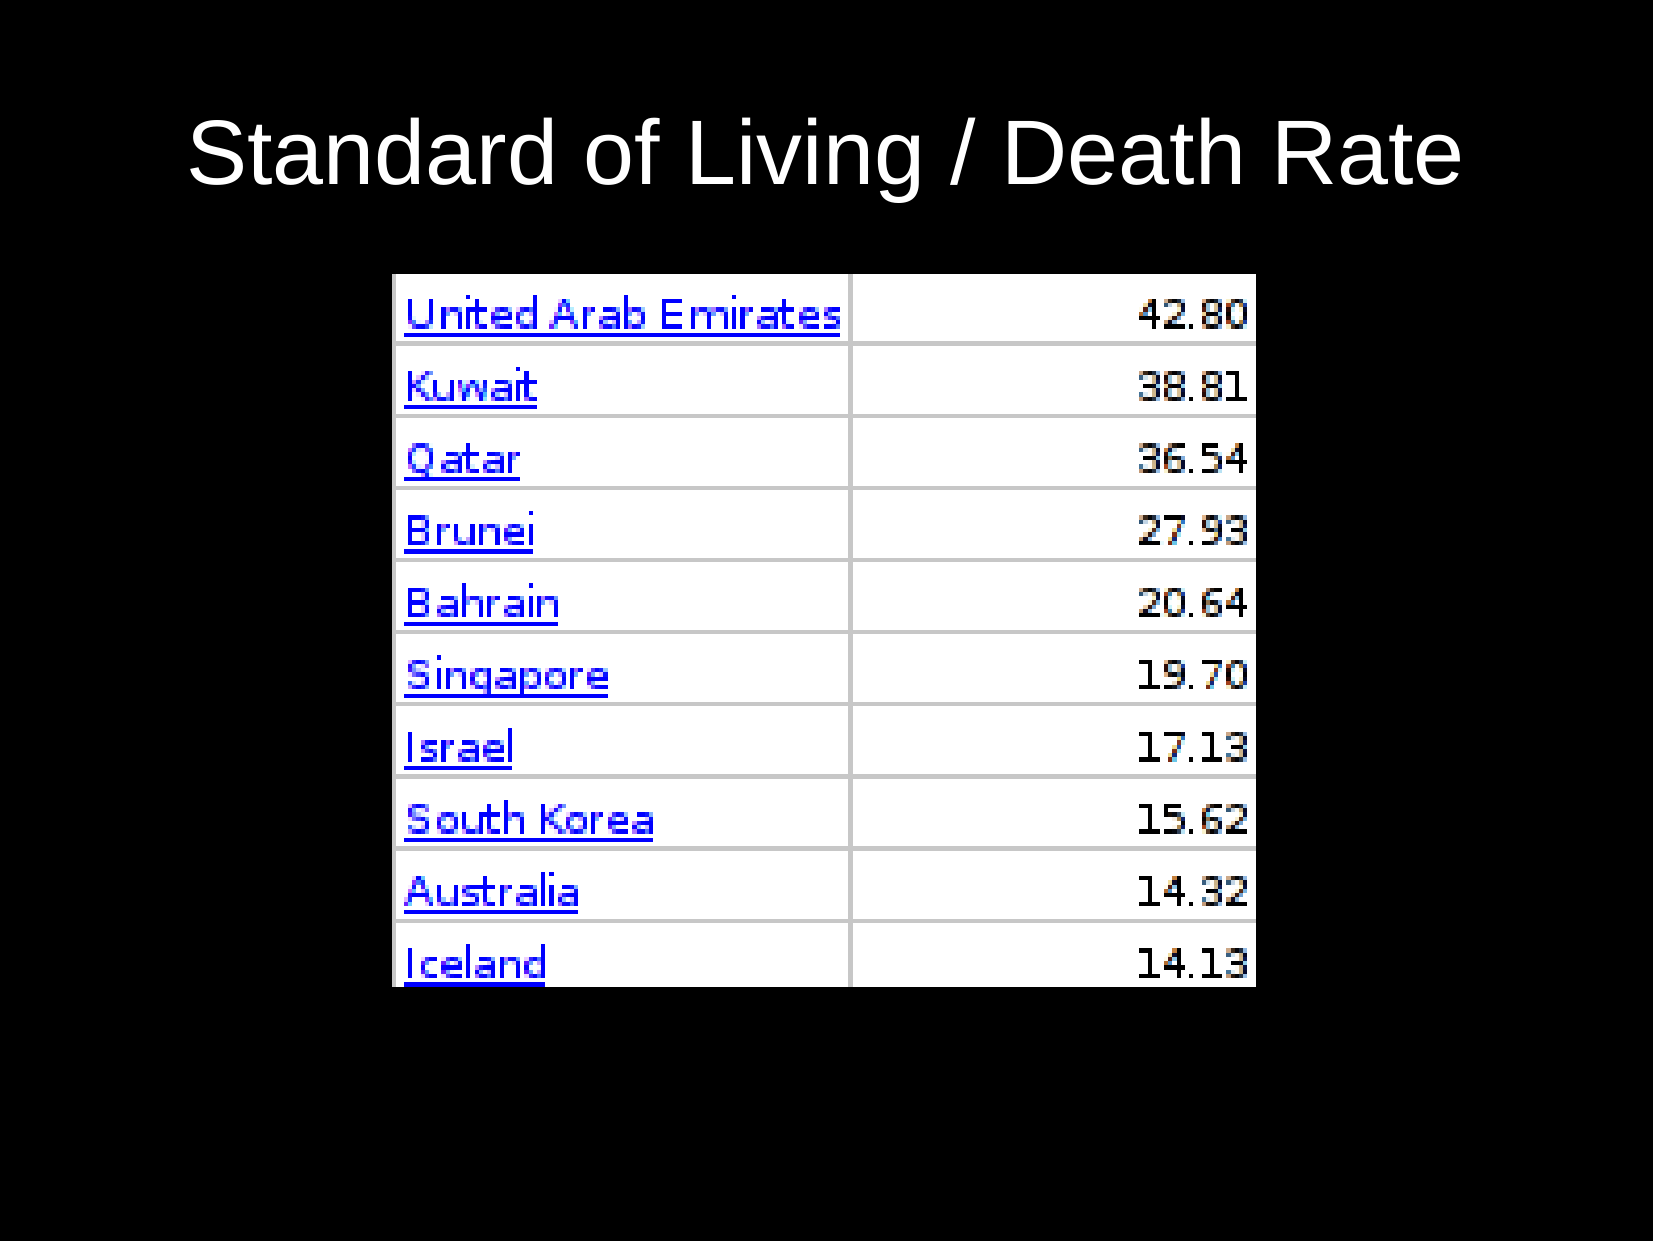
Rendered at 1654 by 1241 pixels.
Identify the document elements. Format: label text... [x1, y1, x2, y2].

picture [392, 274, 1256, 987]
title Standard of Living / Death Rate [82, 49, 1571, 257]
